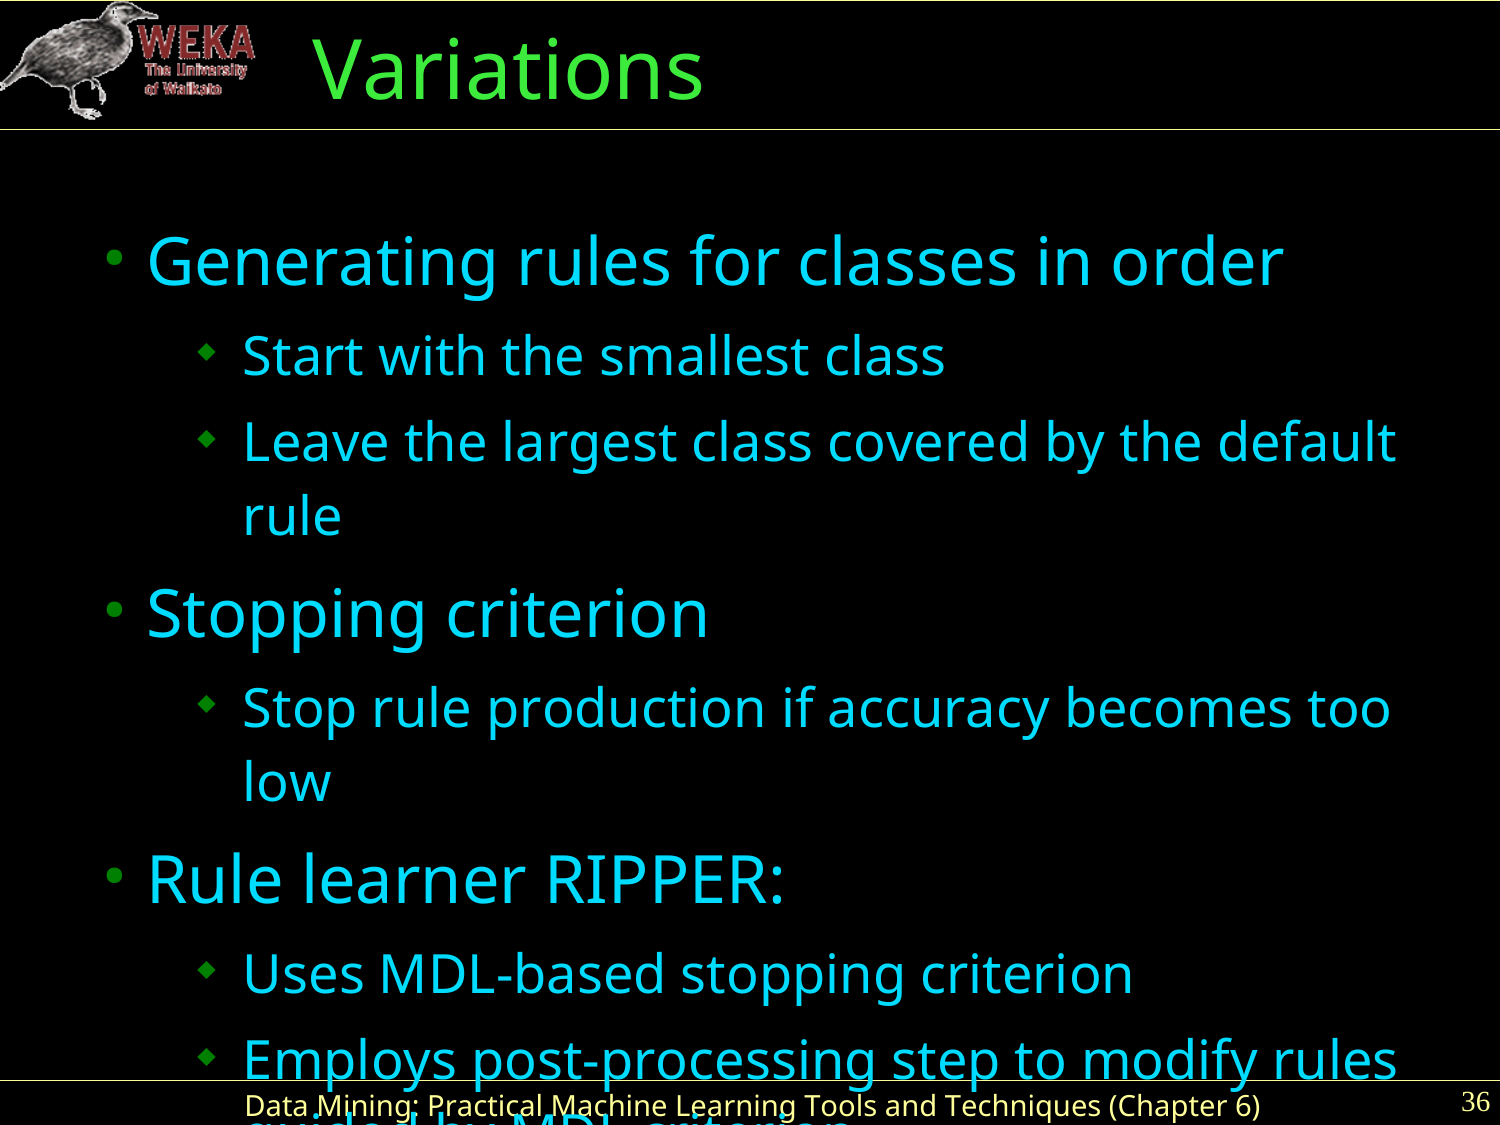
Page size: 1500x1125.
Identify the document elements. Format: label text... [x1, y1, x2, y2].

list Generating rules for classes in order Start with the smallest class Leave the largest class covered by the default rule Stopping criterion Stop rule production if accuracy becomes too low Rule learner RIPPER: Uses MDL-based stopping criterion Employs post-processing step to modify rules guided by MDL criterion [88, 206, 1418, 901]
title Variations [297, 0, 1500, 148]
picture [0, 1, 266, 129]
